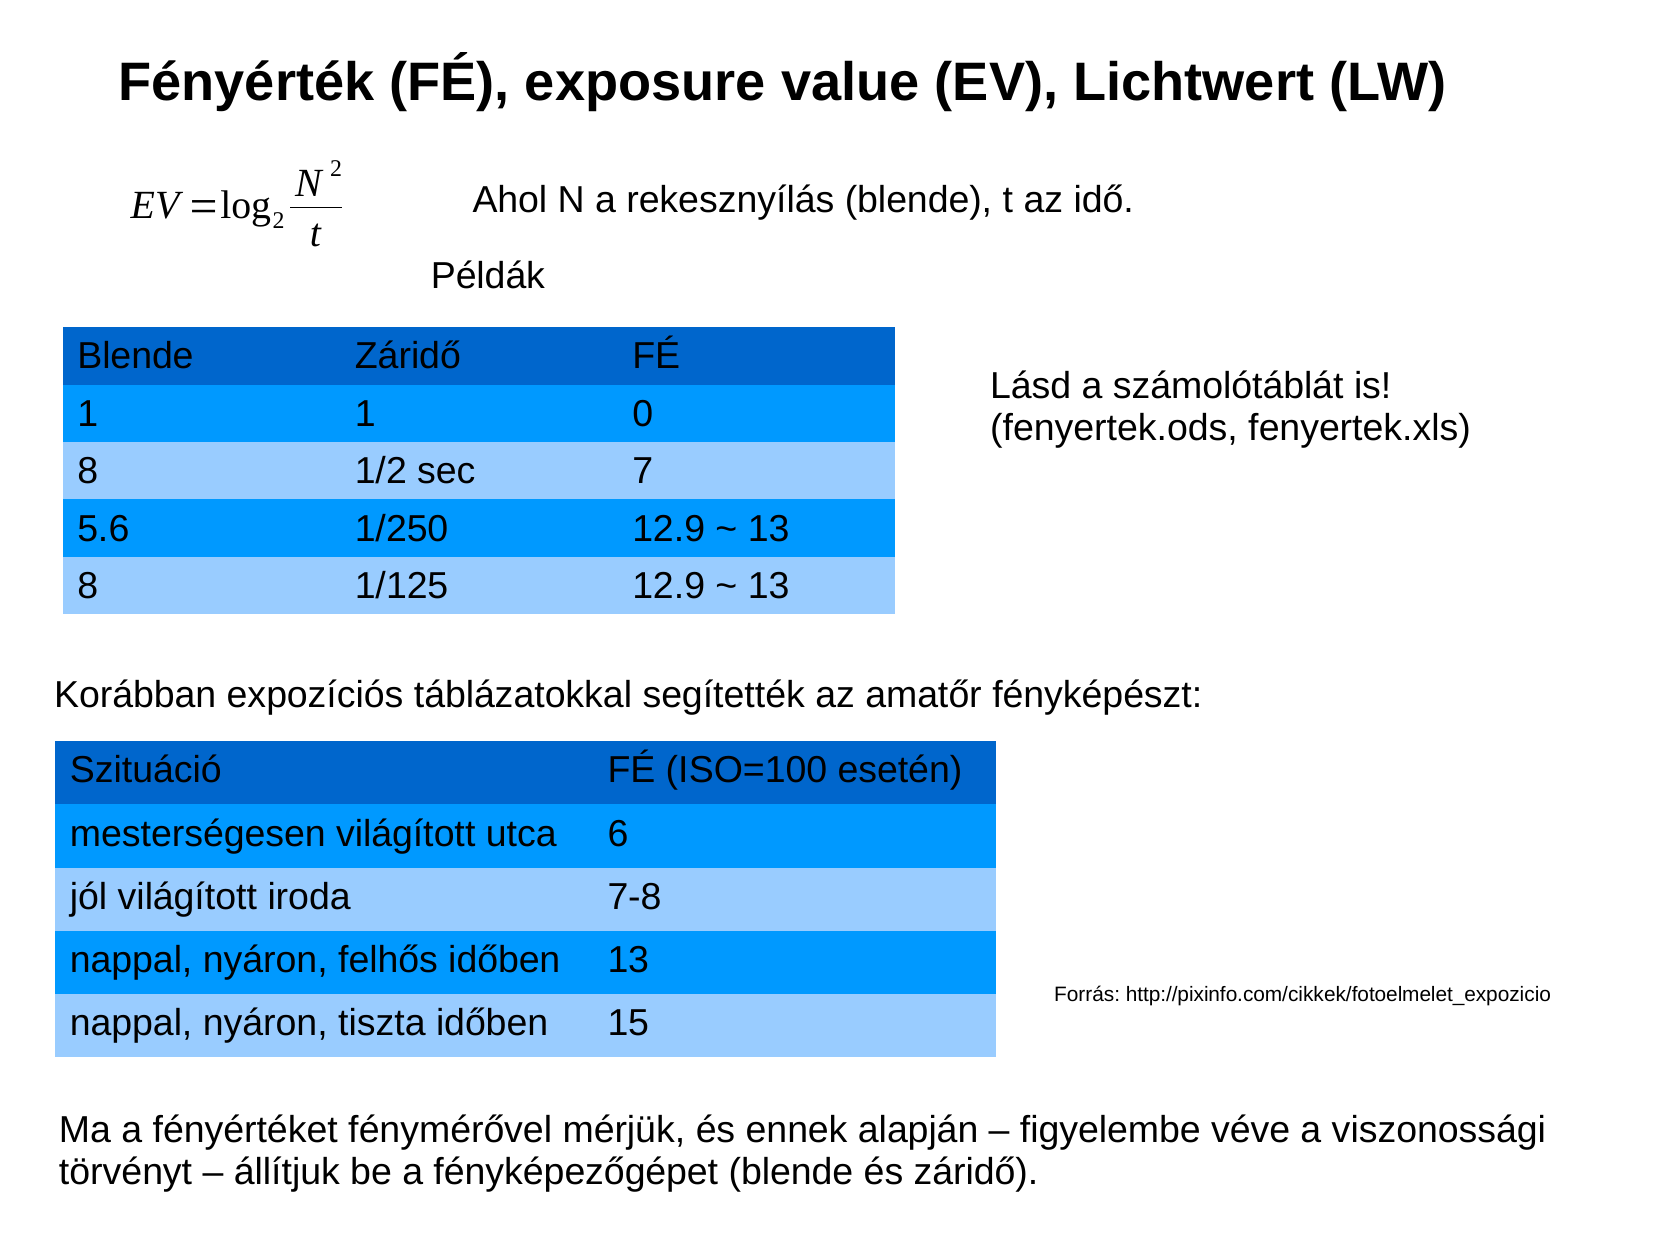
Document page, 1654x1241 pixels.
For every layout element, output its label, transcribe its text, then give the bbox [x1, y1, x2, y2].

table_cell 1/250 [340, 499, 618, 557]
table_header Záridő [340, 327, 618, 385]
text_box Példák [416, 246, 561, 310]
text_box Ma a fényértéket fénymérővel mérjük, és ennek alapján – figyelembe véve a viszonossági törvényt – állítjuk be a fényképezőgépet (blende és záridő). [44, 1100, 1560, 1200]
text_box Ahol N a rekesznyílás (blende), t az idő. [457, 171, 1149, 249]
table_cell 1/125 [340, 557, 618, 614]
text_box Forrás: http://pixinfo.com/cikkek/fotoelmelet_expozicio [1039, 975, 1568, 1014]
table_cell 6 [593, 804, 996, 868]
table_cell 8 [63, 442, 340, 499]
text_box Korábban expozíciós táblázatokkal segítették az amatőr fényképészt: [39, 666, 1218, 724]
text_box Lásd a számolótáblát is! (fenyertek.ods, fenyertek.xls) [975, 357, 1485, 456]
table_cell 13 [593, 931, 996, 994]
table_cell 1 [340, 385, 618, 442]
text_box Fényérték (FÉ), exposure value (EV), Lichtwert (LW) [103, 44, 1479, 122]
table_cell 1 [63, 385, 340, 442]
table_cell 15 [593, 994, 996, 1057]
table_header Blende [63, 327, 340, 385]
table_header FÉ (ISO=100 esetén) [593, 741, 996, 804]
table_cell jól világított iroda [55, 868, 593, 931]
table_cell 12.9 ~ 13 [618, 499, 895, 557]
table_cell 12.9 ~ 13 [618, 557, 895, 614]
table_cell 0 [618, 385, 895, 442]
table_cell 7 [618, 442, 895, 499]
table_header FÉ [618, 327, 895, 385]
table_cell 7-8 [593, 868, 996, 931]
table_cell nappal, nyáron, tiszta időben [55, 994, 593, 1057]
table_cell nappal, nyáron, felhős időben [55, 931, 593, 994]
table_cell mesterségesen világított utca [55, 804, 593, 868]
table_cell 1/2 sec [340, 442, 618, 499]
table_cell 8 [63, 557, 340, 614]
table_cell 5.6 [63, 499, 340, 557]
table_header Szituáció [55, 741, 593, 804]
chart [118, 153, 355, 257]
